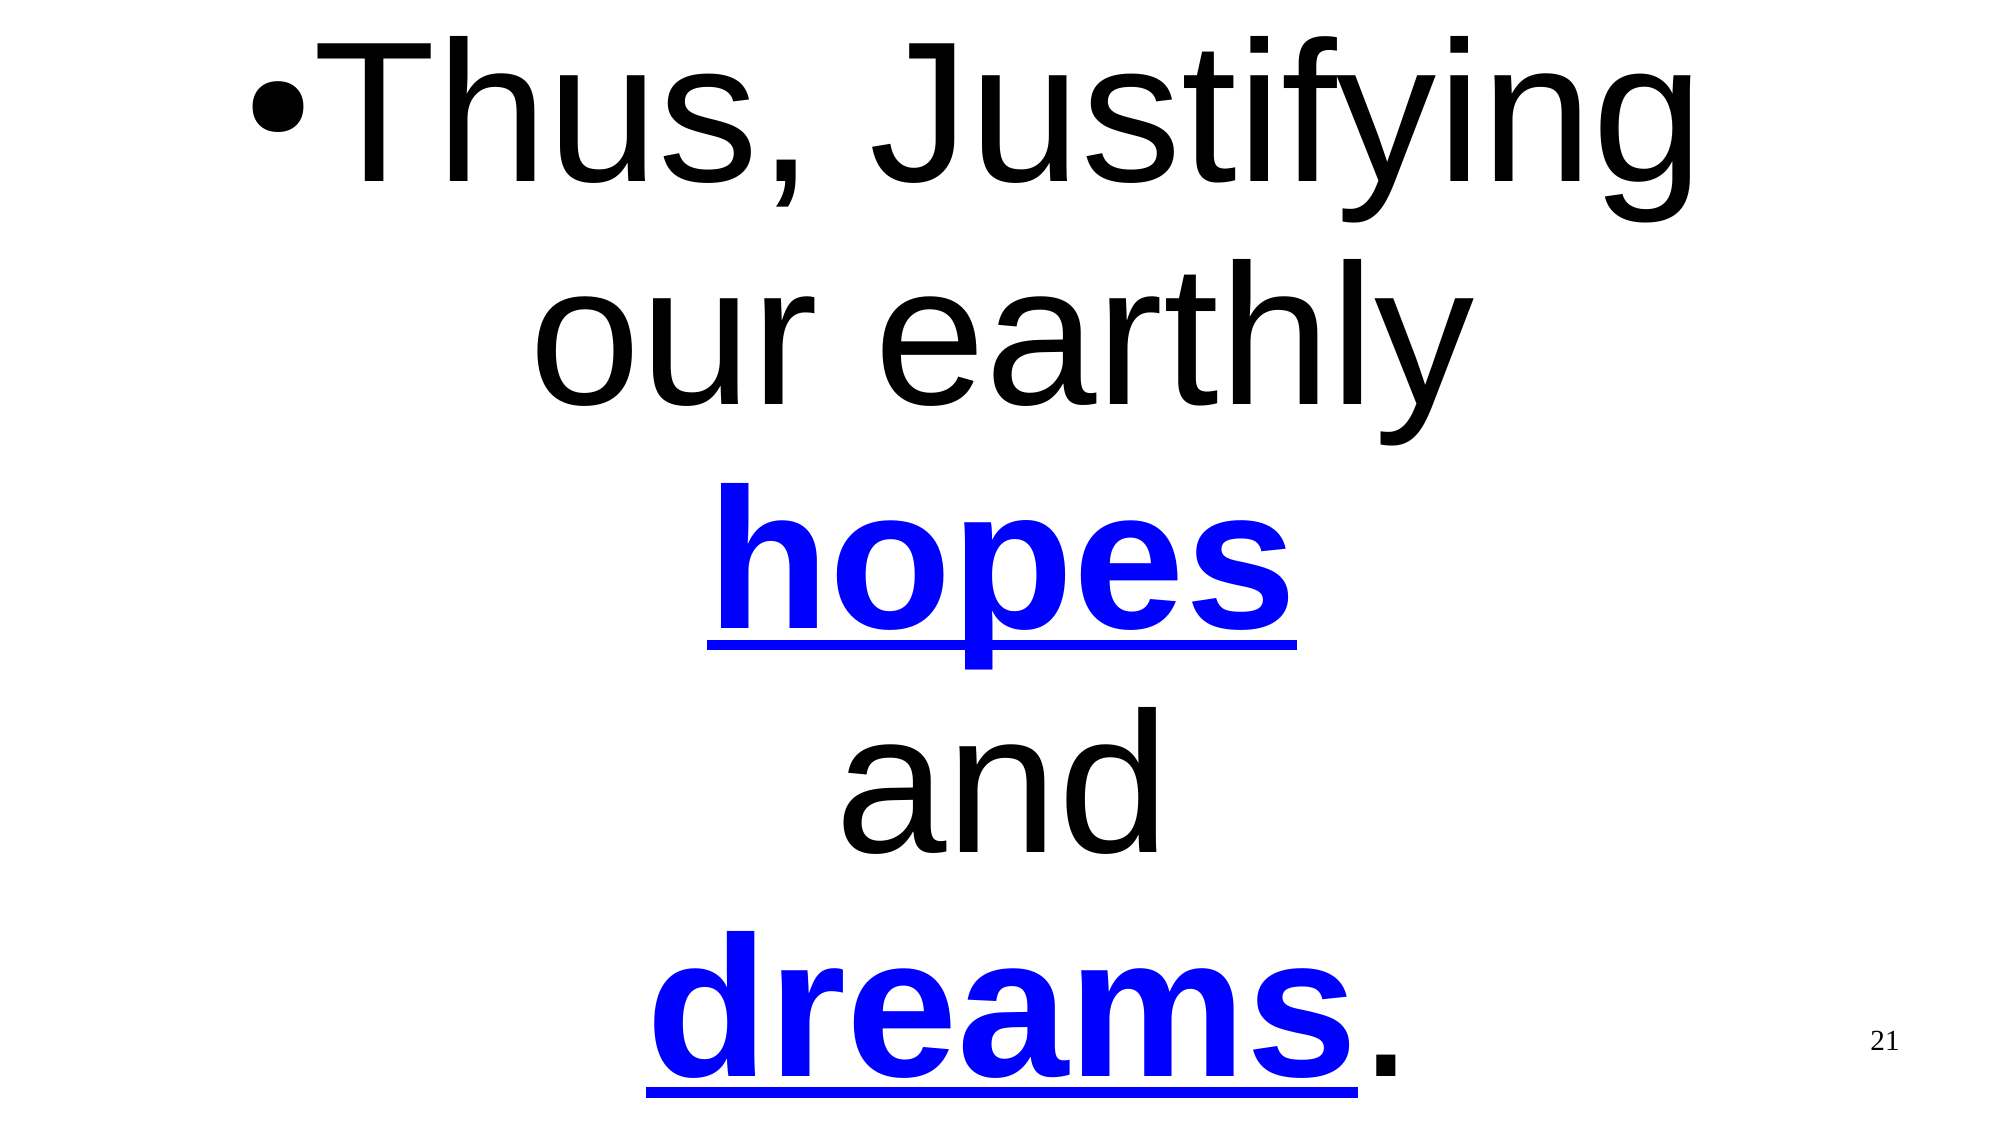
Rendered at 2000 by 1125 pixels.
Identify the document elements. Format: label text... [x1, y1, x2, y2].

list Thus, Justifying our earthly hopes and dreams. [0, 0, 1996, 1123]
